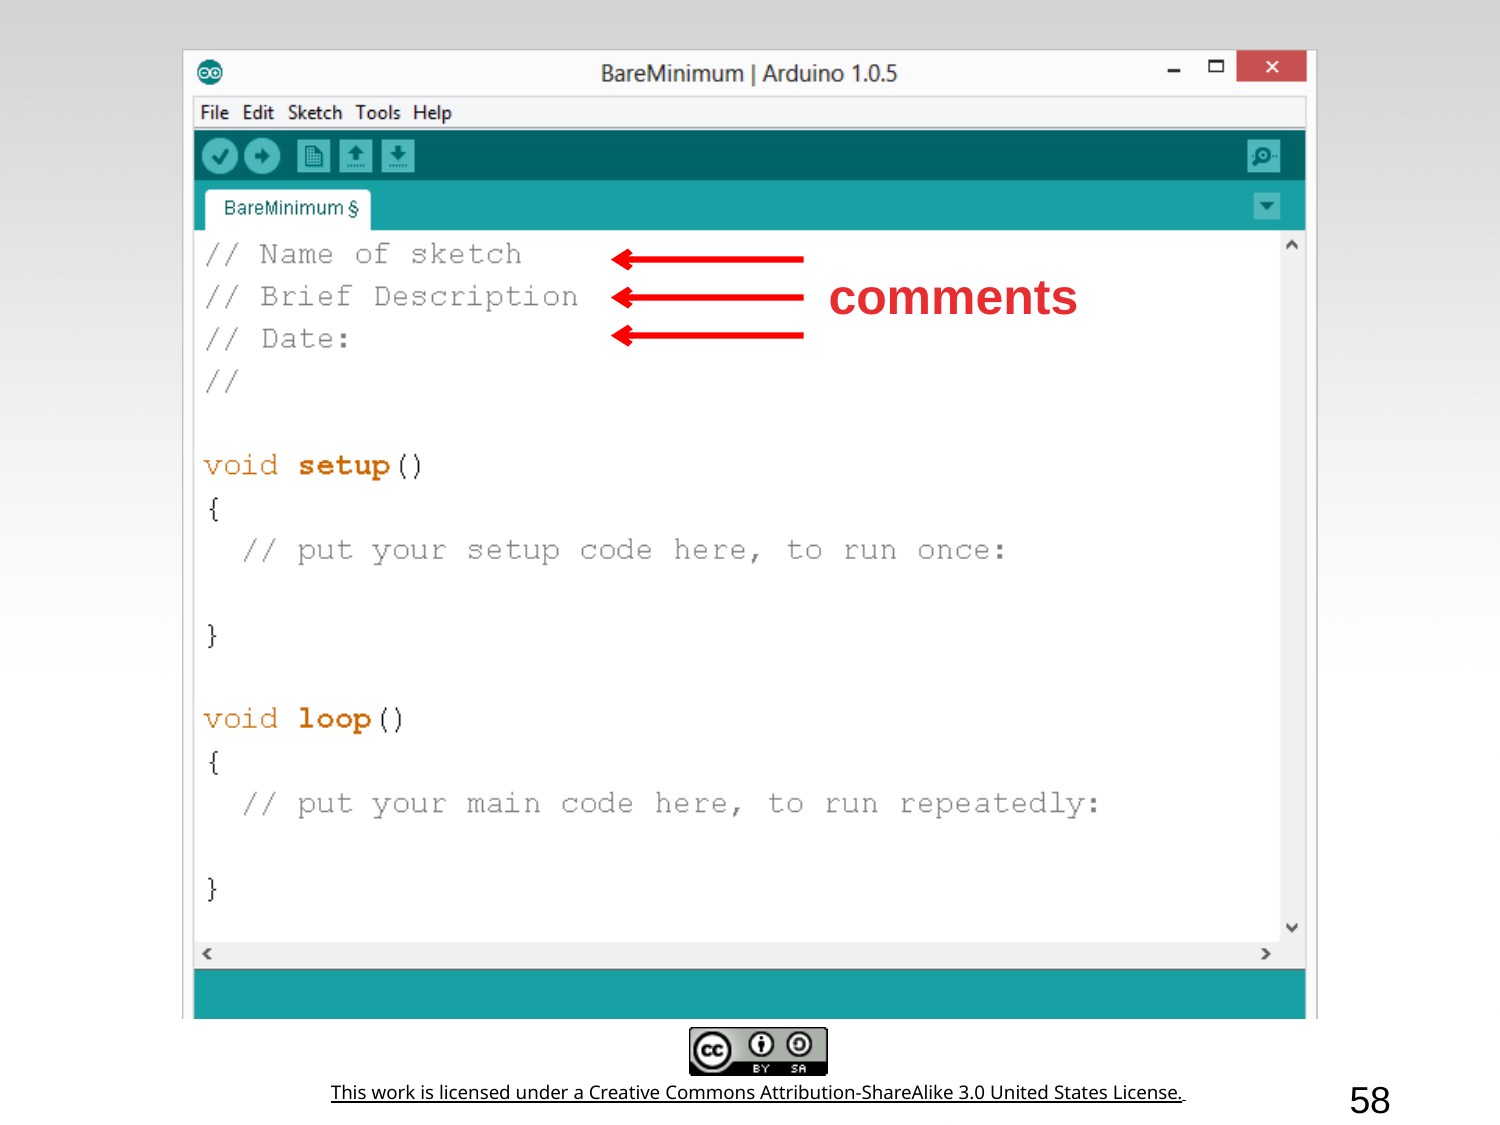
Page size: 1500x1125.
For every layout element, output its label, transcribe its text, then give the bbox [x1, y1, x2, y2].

text_box comments [755, 256, 1152, 332]
picture [0, 0, 1500, 1125]
